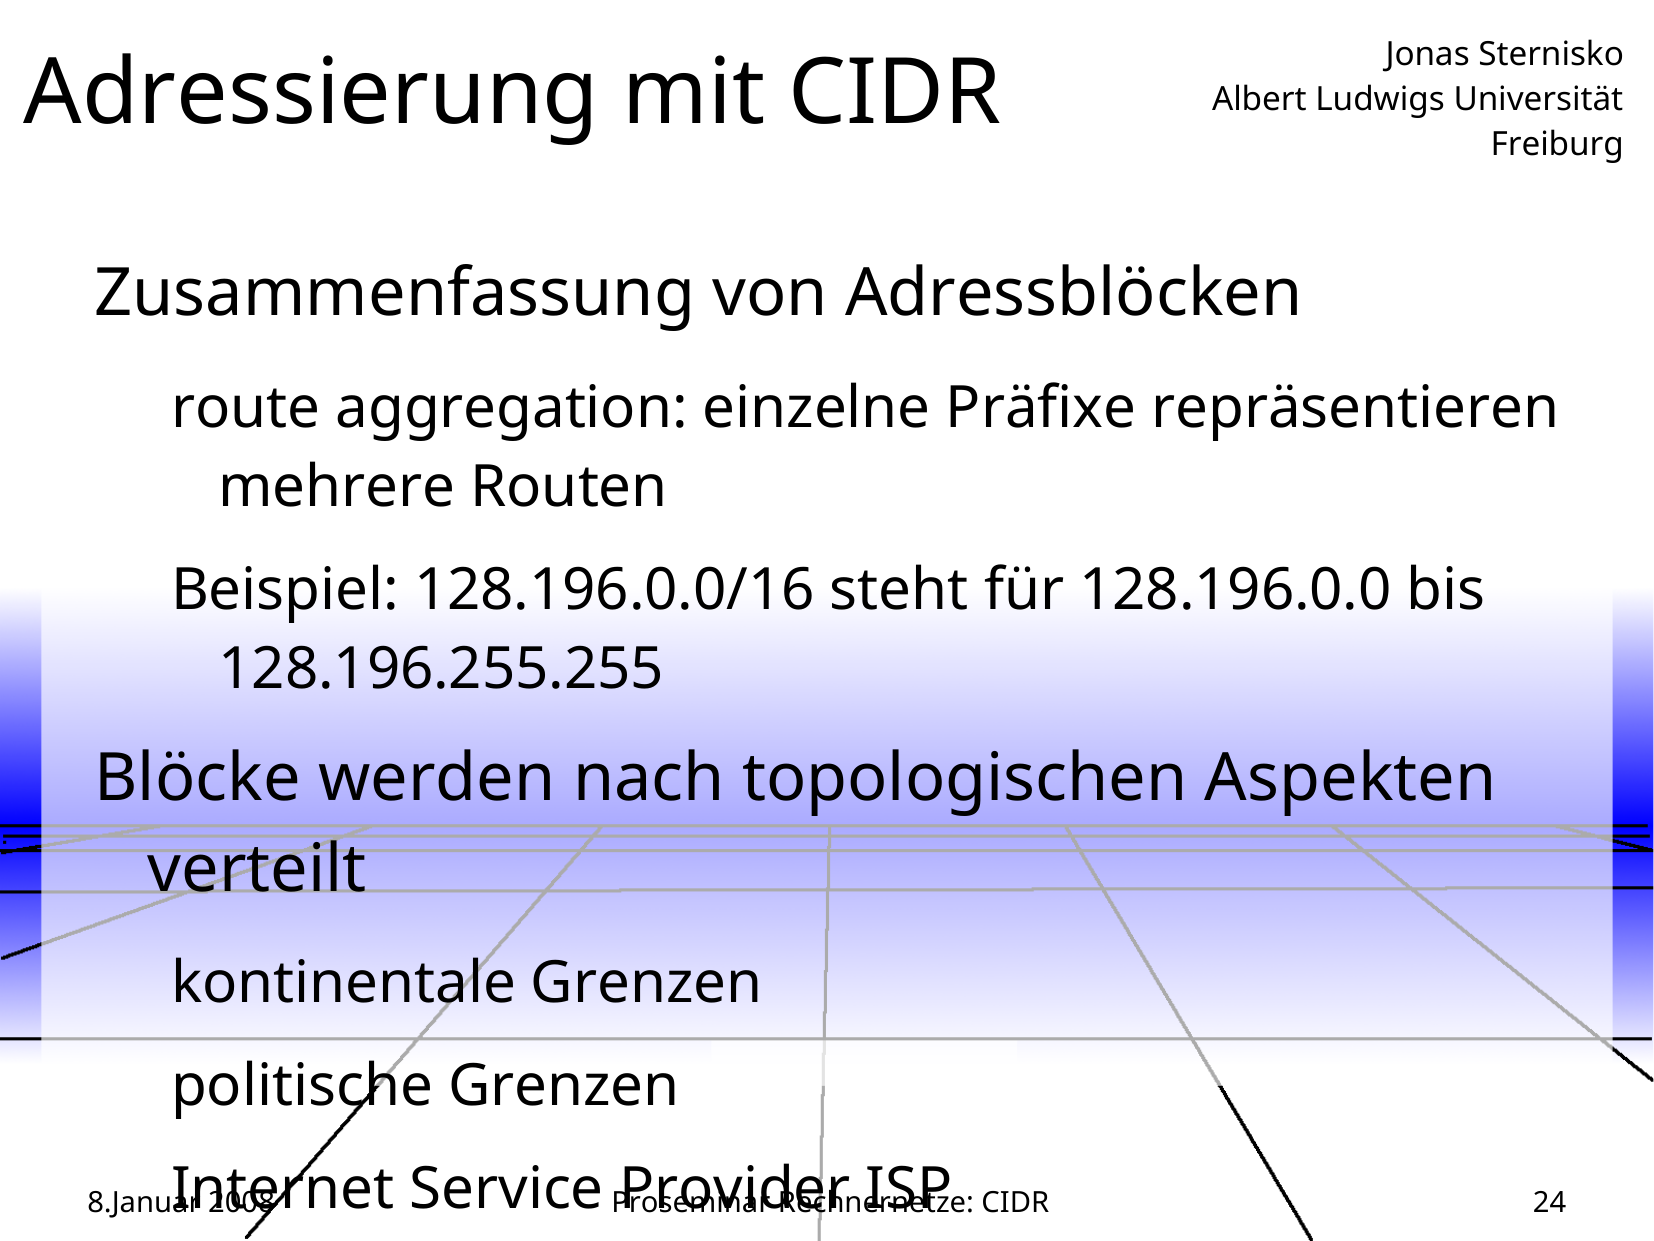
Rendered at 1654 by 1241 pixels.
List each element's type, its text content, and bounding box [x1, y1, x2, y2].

list Zusammenfassung von Adressblöcken route aggregation: einzelne Präfixe repräsentieren mehrere Routen Beispiel: 128.196.0.0/16 steht für 128.196.0.0 bis 128.196.255.255 Blöcke werden nach topologischen Aspekten verteilt kontinentale Grenzen politische Grenzen Internet Service Provider ISP unterschiedliche Fakultäten [76, 185, 1565, 1184]
picture [0, 0, 1654, 1241]
title Adressierung mit CIDR [23, 31, 1211, 146]
